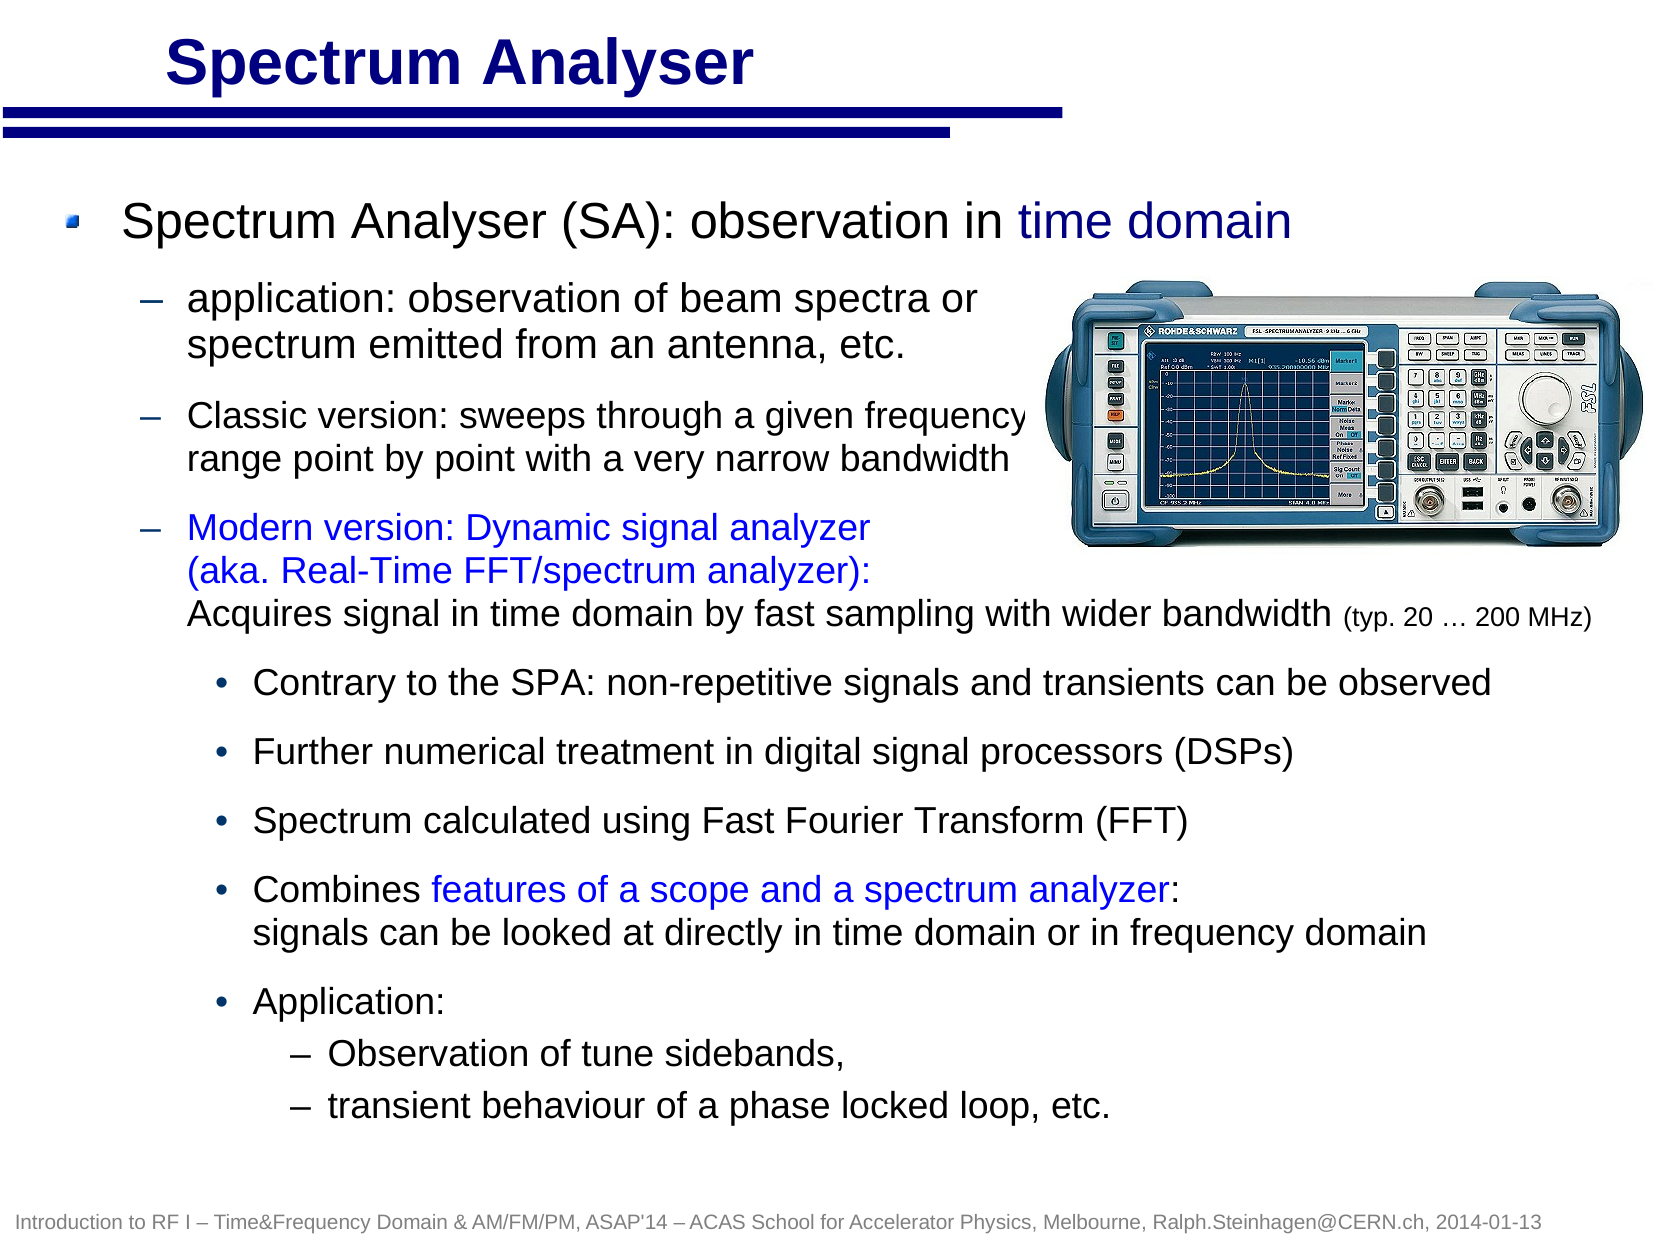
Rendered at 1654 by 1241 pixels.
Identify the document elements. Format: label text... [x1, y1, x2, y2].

title Spectrum Analyser [165, 0, 1323, 124]
picture [1025, 260, 1654, 566]
list Spectrum Analyser (SA): observation in time domain application: observation of beam spectra or spectrum emitted from an antenna, etc. Classic version: sweeps through a given frequency range point by point with a very narrow bandwidth Modern version: Dynamic signal analyzer (aka. Real-Time FFT/spectrum analyzer): Acquires signal in time domain by fast sampling with wider bandwidth (typ. 20 … 200 MHz) Contrary to the SPA: non-repetitive signals and transients can be observed Further numerical treatment in digital signal processors (DSPs) Spectrum calculated using Fast Fourier Transform (FFT) Combines features of a scope and a spectrum analyzer: signals can be looked at directly in time domain or in frequency domain Application: Observation of tune sidebands, transient behaviour of a phase locked loop, etc. [65, 192, 1628, 1205]
